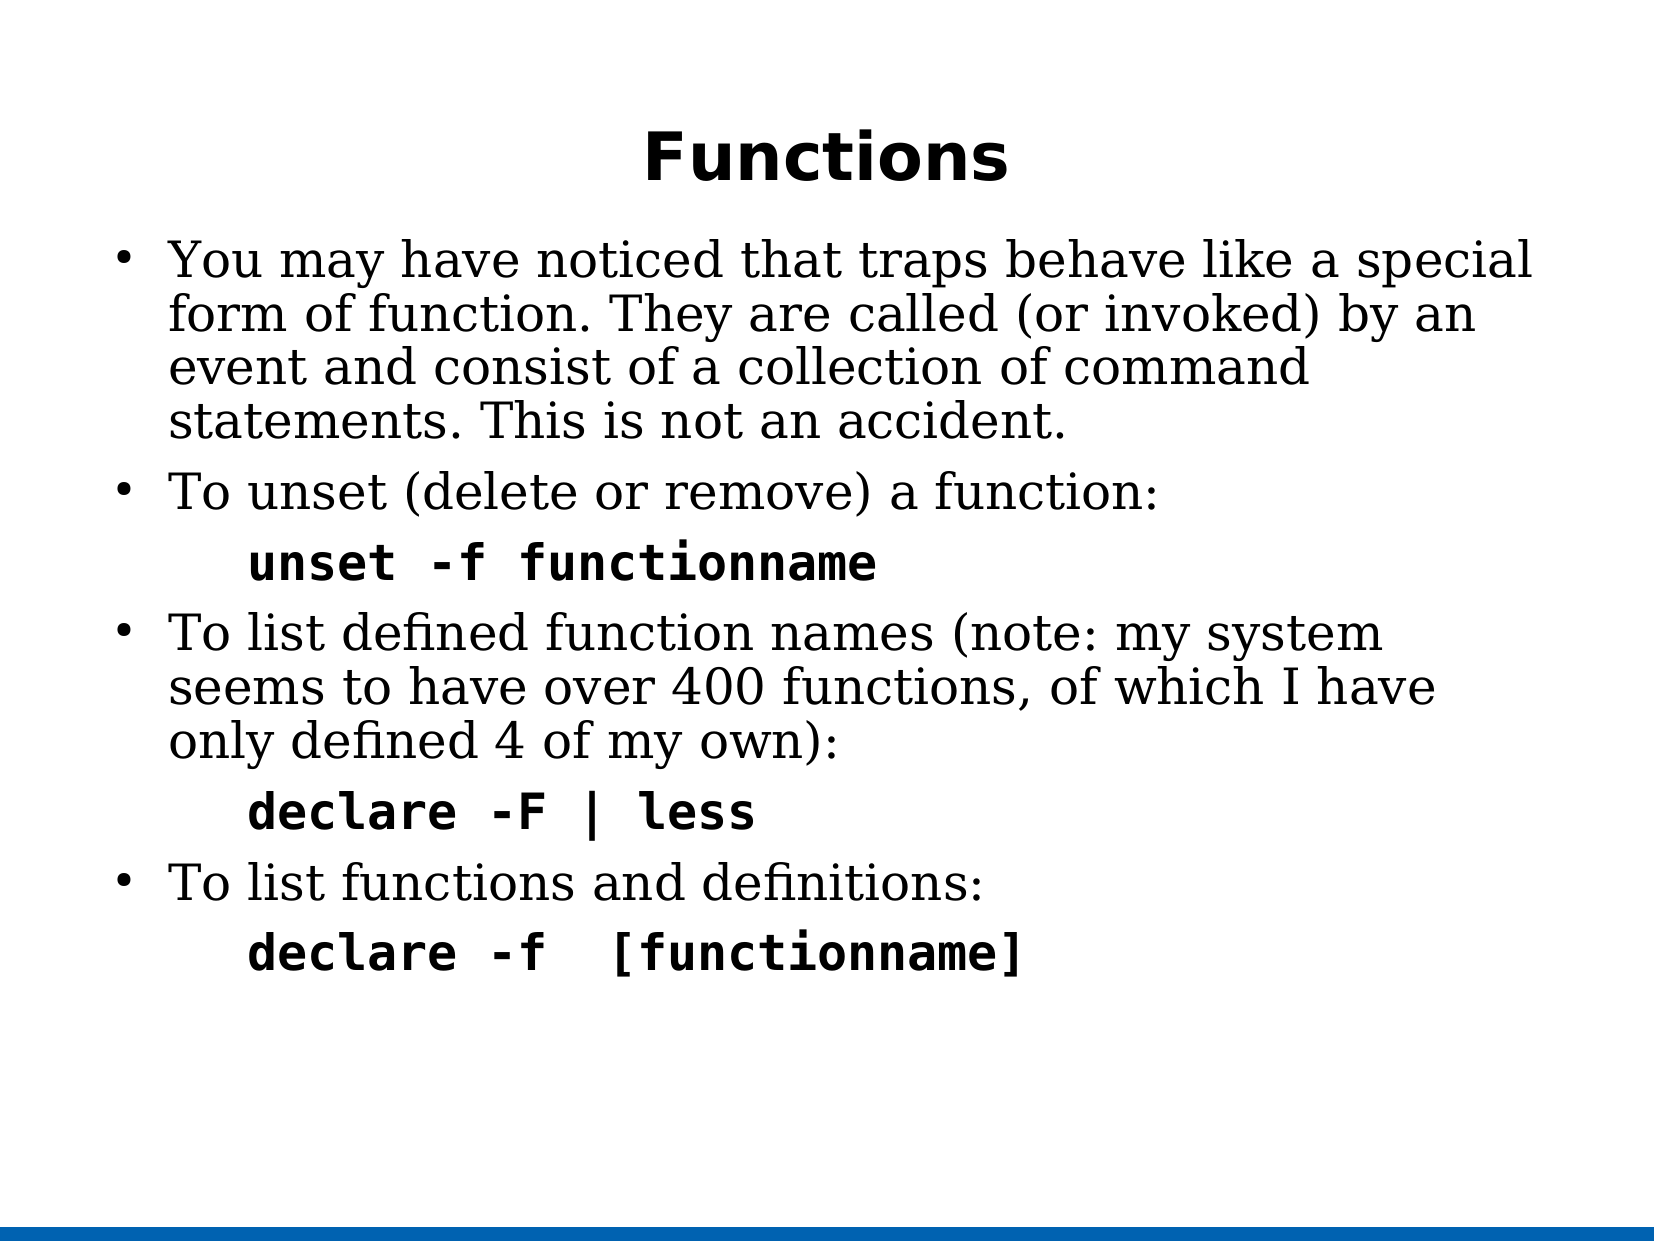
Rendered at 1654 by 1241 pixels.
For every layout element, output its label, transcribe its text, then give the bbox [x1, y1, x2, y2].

list You may have noticed that traps behave like a special form of function. They are called (or invoked) by an event and consist of a collection of command statements. This is not an accident. To unset (delete or remove) a function: unset -f functionname To list defined function names (note: my system seems to have over 400 functions, of which I have only defined 4 of my own): declare -F | less To list functions and definitions: declare -f [functionname] [82, 226, 1571, 1046]
title Functions [82, 50, 1571, 226]
